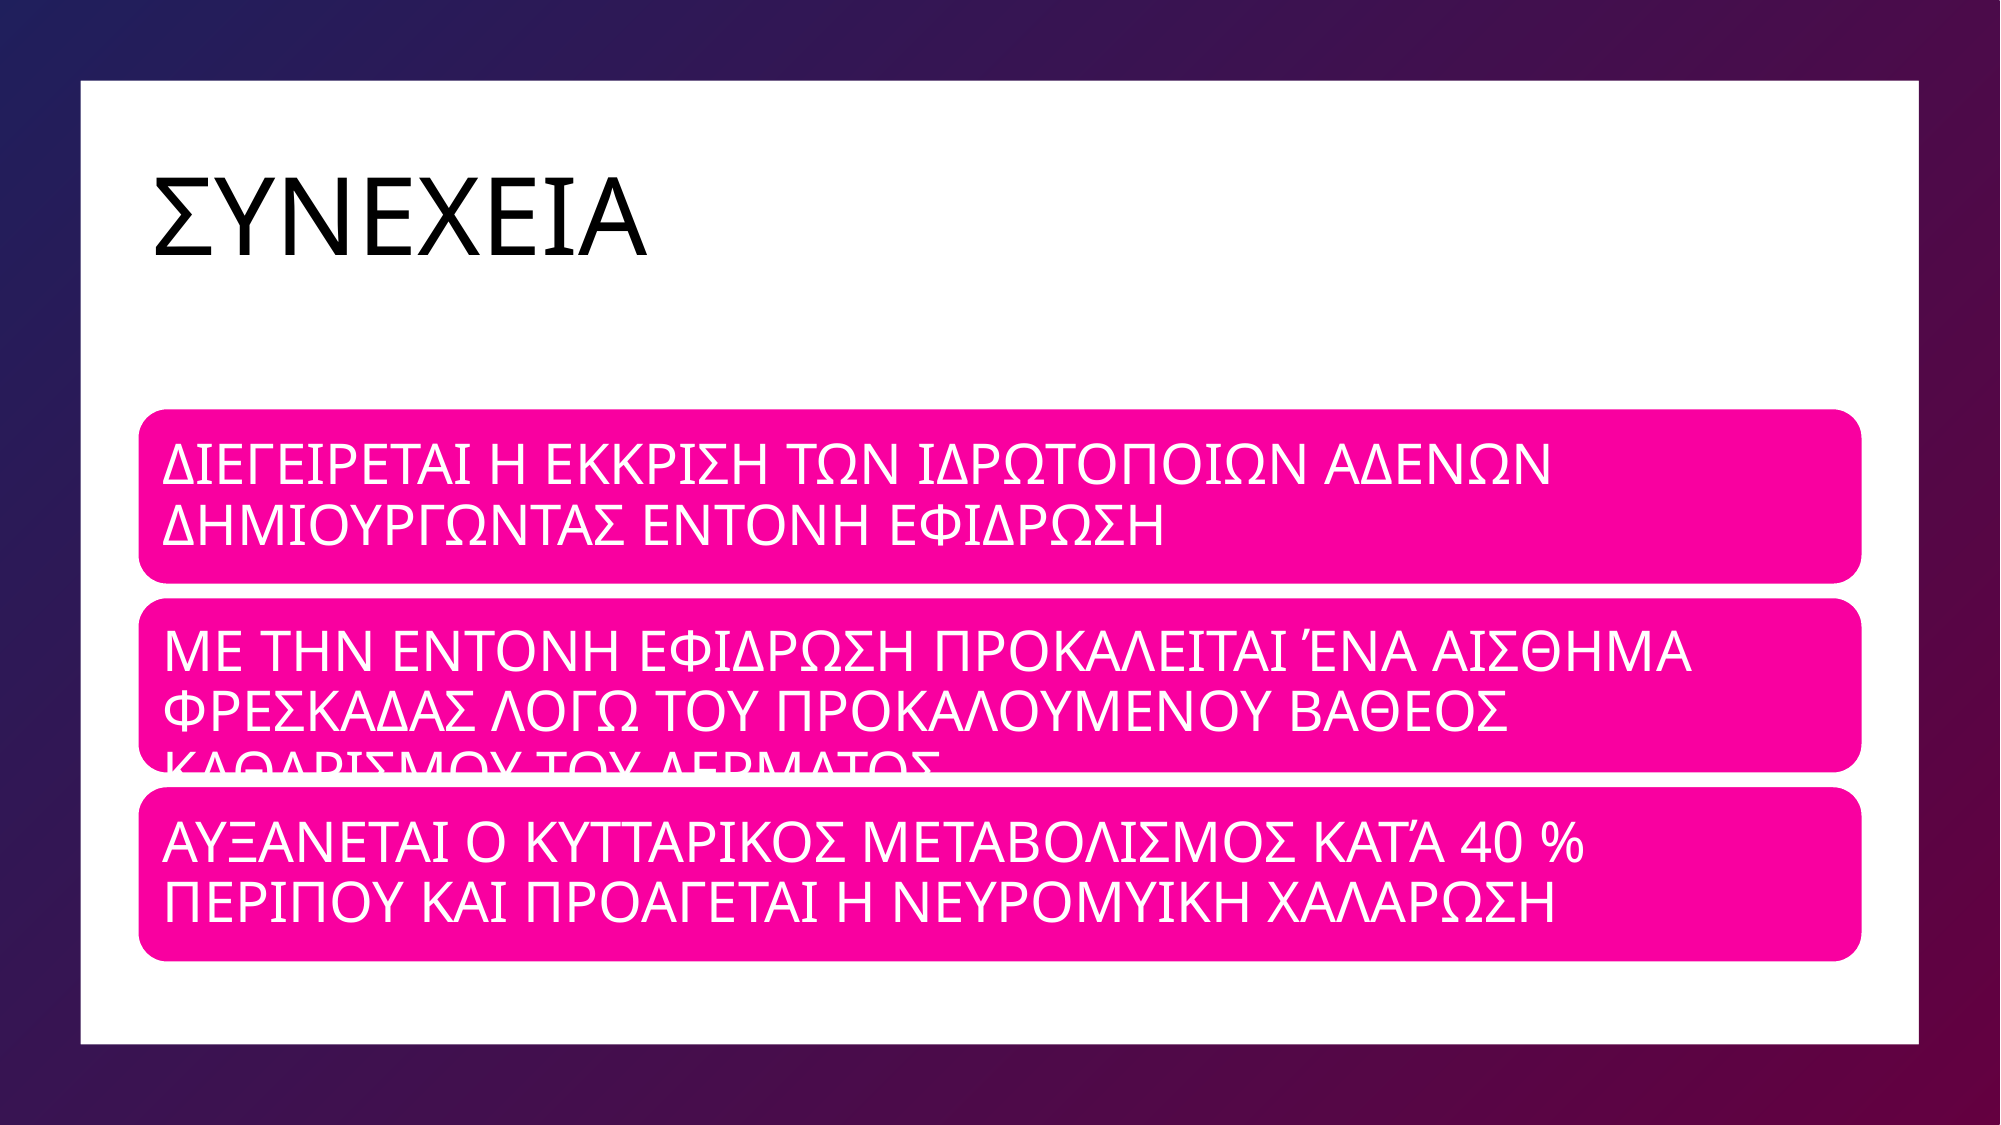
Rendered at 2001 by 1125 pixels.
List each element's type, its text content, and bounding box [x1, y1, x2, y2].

title ΣΥΝΕΧΕΙΑ [137, 111, 1863, 330]
text_box ΔΙΕΓΕΙΡΕΤΑΙ Η ΕΚΚΡΙΣΗ ΤΩΝ ΙΔΡΩΤΟΠΟΙΩΝ ΑΔΕΝΩΝ ΔΗΜΙΟΥΡΓΩΝΤΑΣ ΕΝΤΟΝΗ ΕΦΙΔΡΩΣΗ [137, 408, 1863, 585]
text_box ΑΥΞΑΝΕΤΑΙ Ο ΚΥΤΤΑΡΙΚΟΣ ΜΕΤΑΒΟΛΙΣΜΟΣ ΚΑΤΆ 40 % ΠΕΡΙΠΟΥ ΚΑΙ ΠΡΟΑΓΕΤΑΙ Η ΝΕΥΡΟΜΥΙΚΗ ΧΑΛΑΡΩΣΗ [137, 786, 1863, 963]
text_box ΜΕ ΤΗΝ ΕΝΤΟΝΗ ΕΦΙΔΡΩΣΗ ΠΡΟΚΑΛΕΙΤΑΙ ΈΝΑ ΑΙΣΘΗΜΑ ΦΡΕΣΚΑΔΑΣ ΛΟΓΩ ΤΟΥ ΠΡΟΚΑΛΟΥΜΕΝΟΥ ΒΑΘΕΟΣ ΚΑΘΑΡΙΣΜΟΥ ΤΟΥ ΔΕΡΜΑΤΟΣ [137, 597, 1863, 774]
